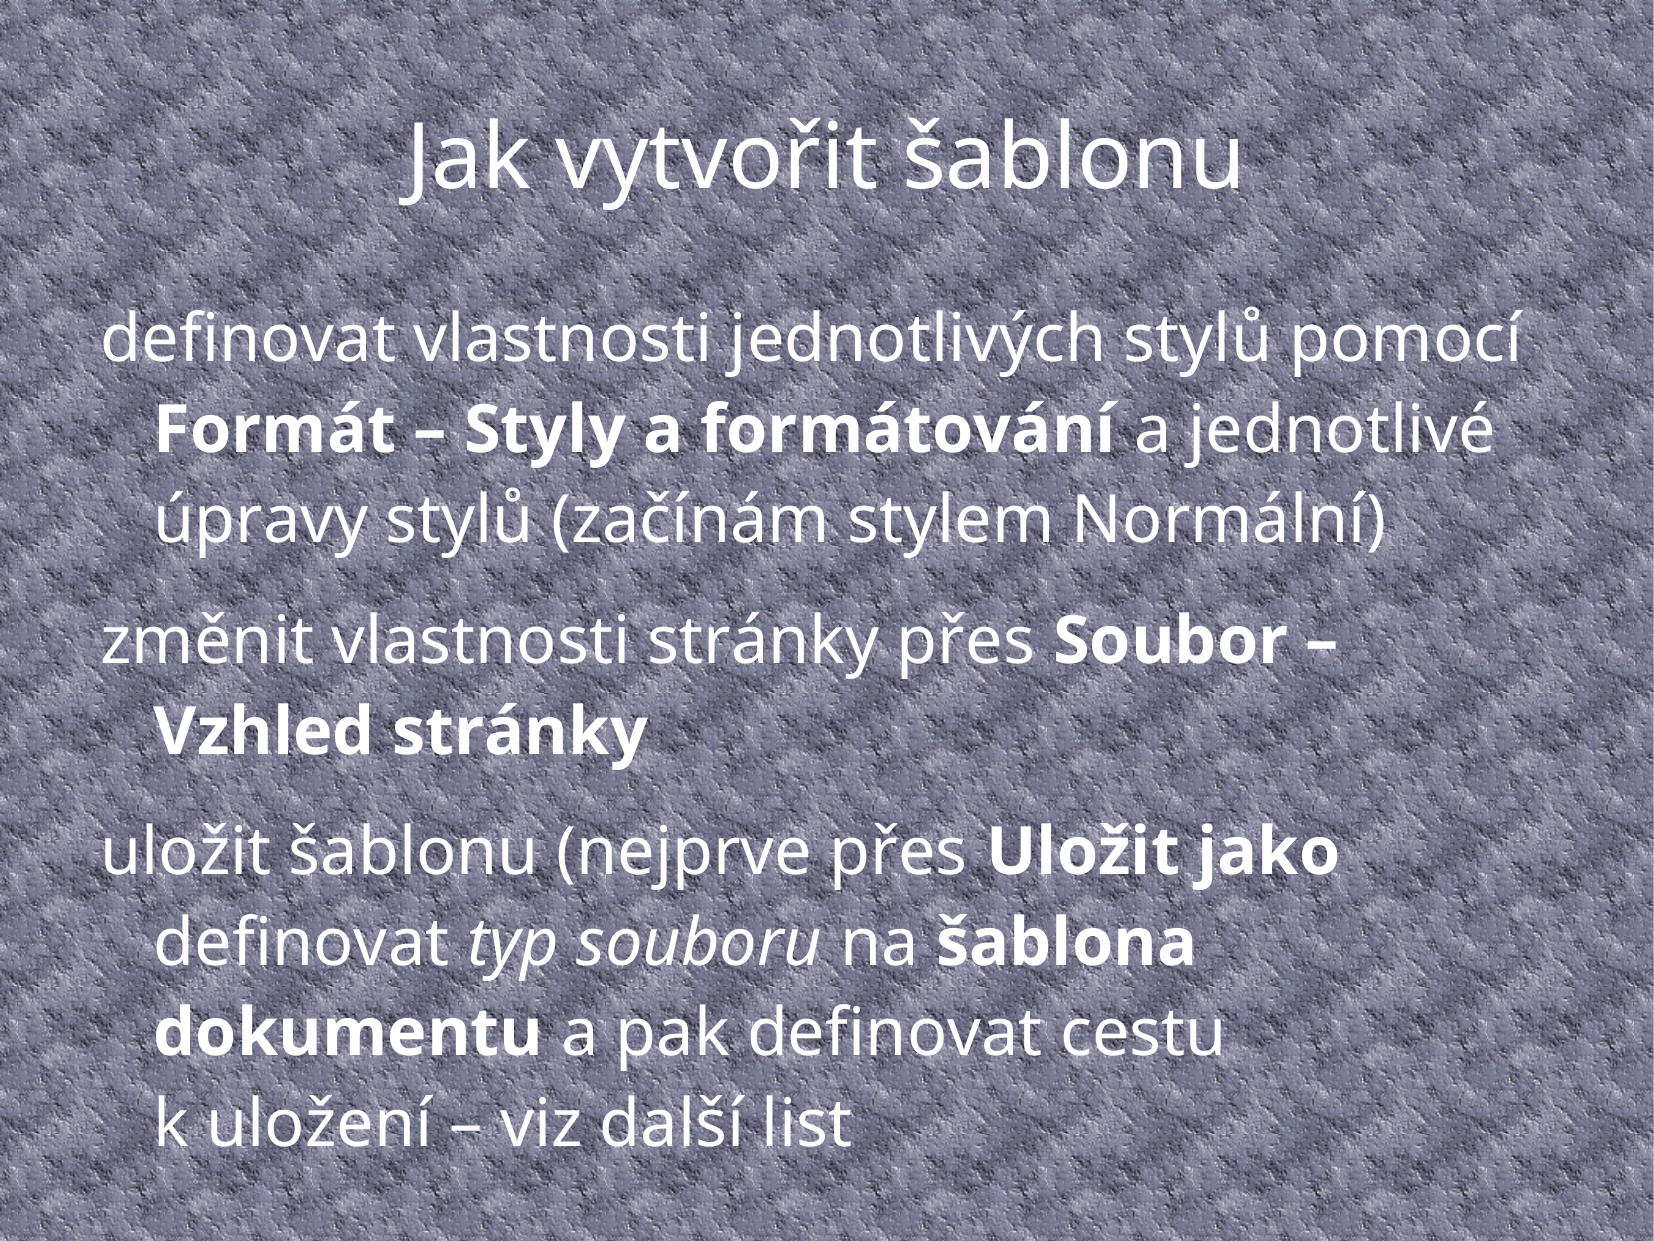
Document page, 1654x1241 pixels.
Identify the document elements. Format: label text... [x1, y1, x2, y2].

title Jak vytvořit šablonu [82, 49, 1571, 257]
picture [0, 0, 1654, 1241]
list definovat vlastnosti jednotlivých stylů pomocí Formát – Styly a formátování a jednotlivé úpravy stylů (začínám stylem Normální) změnit vlastnosti stránky přes Soubor – Vzhled stránky uložit šablonu (nejprve přes Uložit jako definovat typ souboru na šablona dokumentu a pak definovat cestu k uložení – viz další list [82, 290, 1571, 1160]
